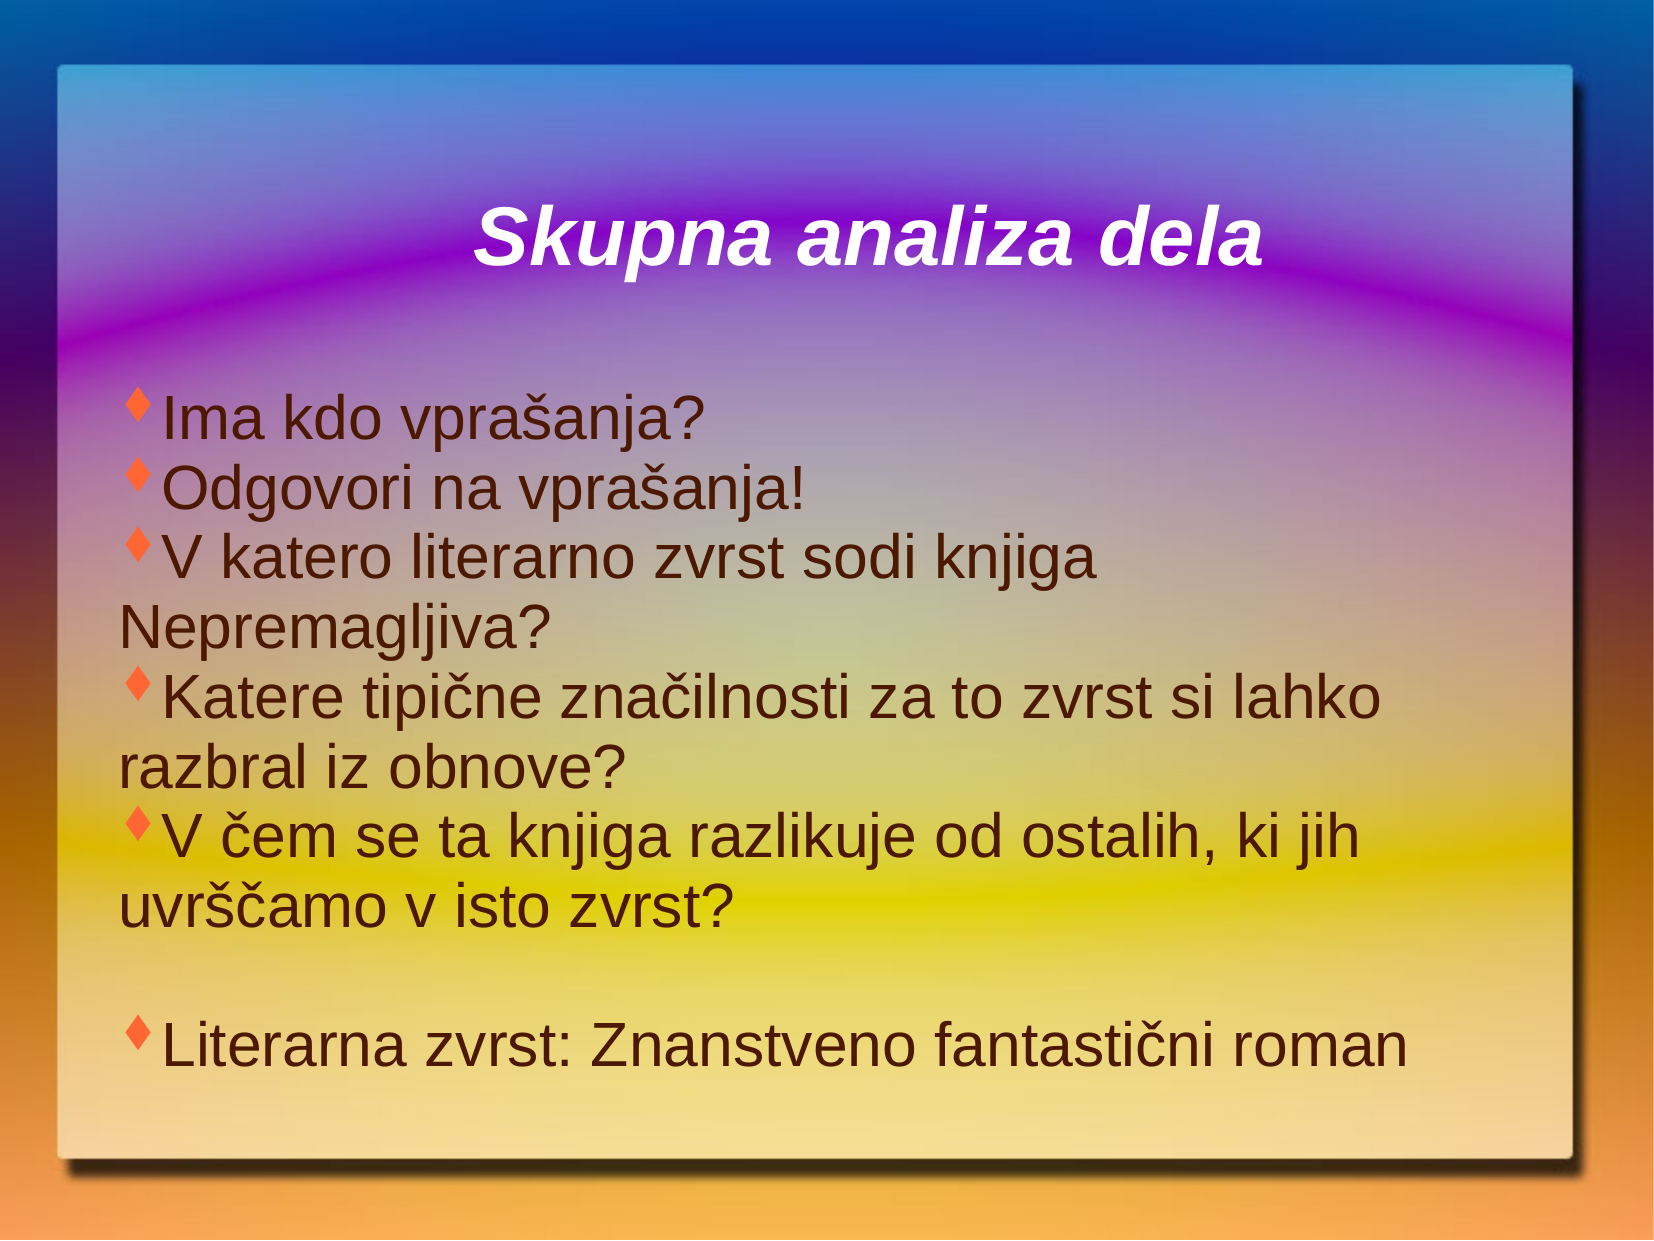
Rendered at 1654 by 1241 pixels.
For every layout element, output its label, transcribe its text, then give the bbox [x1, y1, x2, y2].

list Ima kdo vprašanja? Odgovori na vprašanja! V katero literarno zvrst sodi knjiga Nepremagljiva? Katere tipične značilnosti za to zvrst si lahko razbral iz obnove? V čem se ta knjiga razlikuje od ostalih, ki jih uvrščamo v isto zvrst? Literarna zvrst: Znanstveno fantastični roman [118, 383, 1531, 1241]
title Skupna analiza dela [126, 134, 1538, 342]
picture [0, 0, 1654, 1240]
